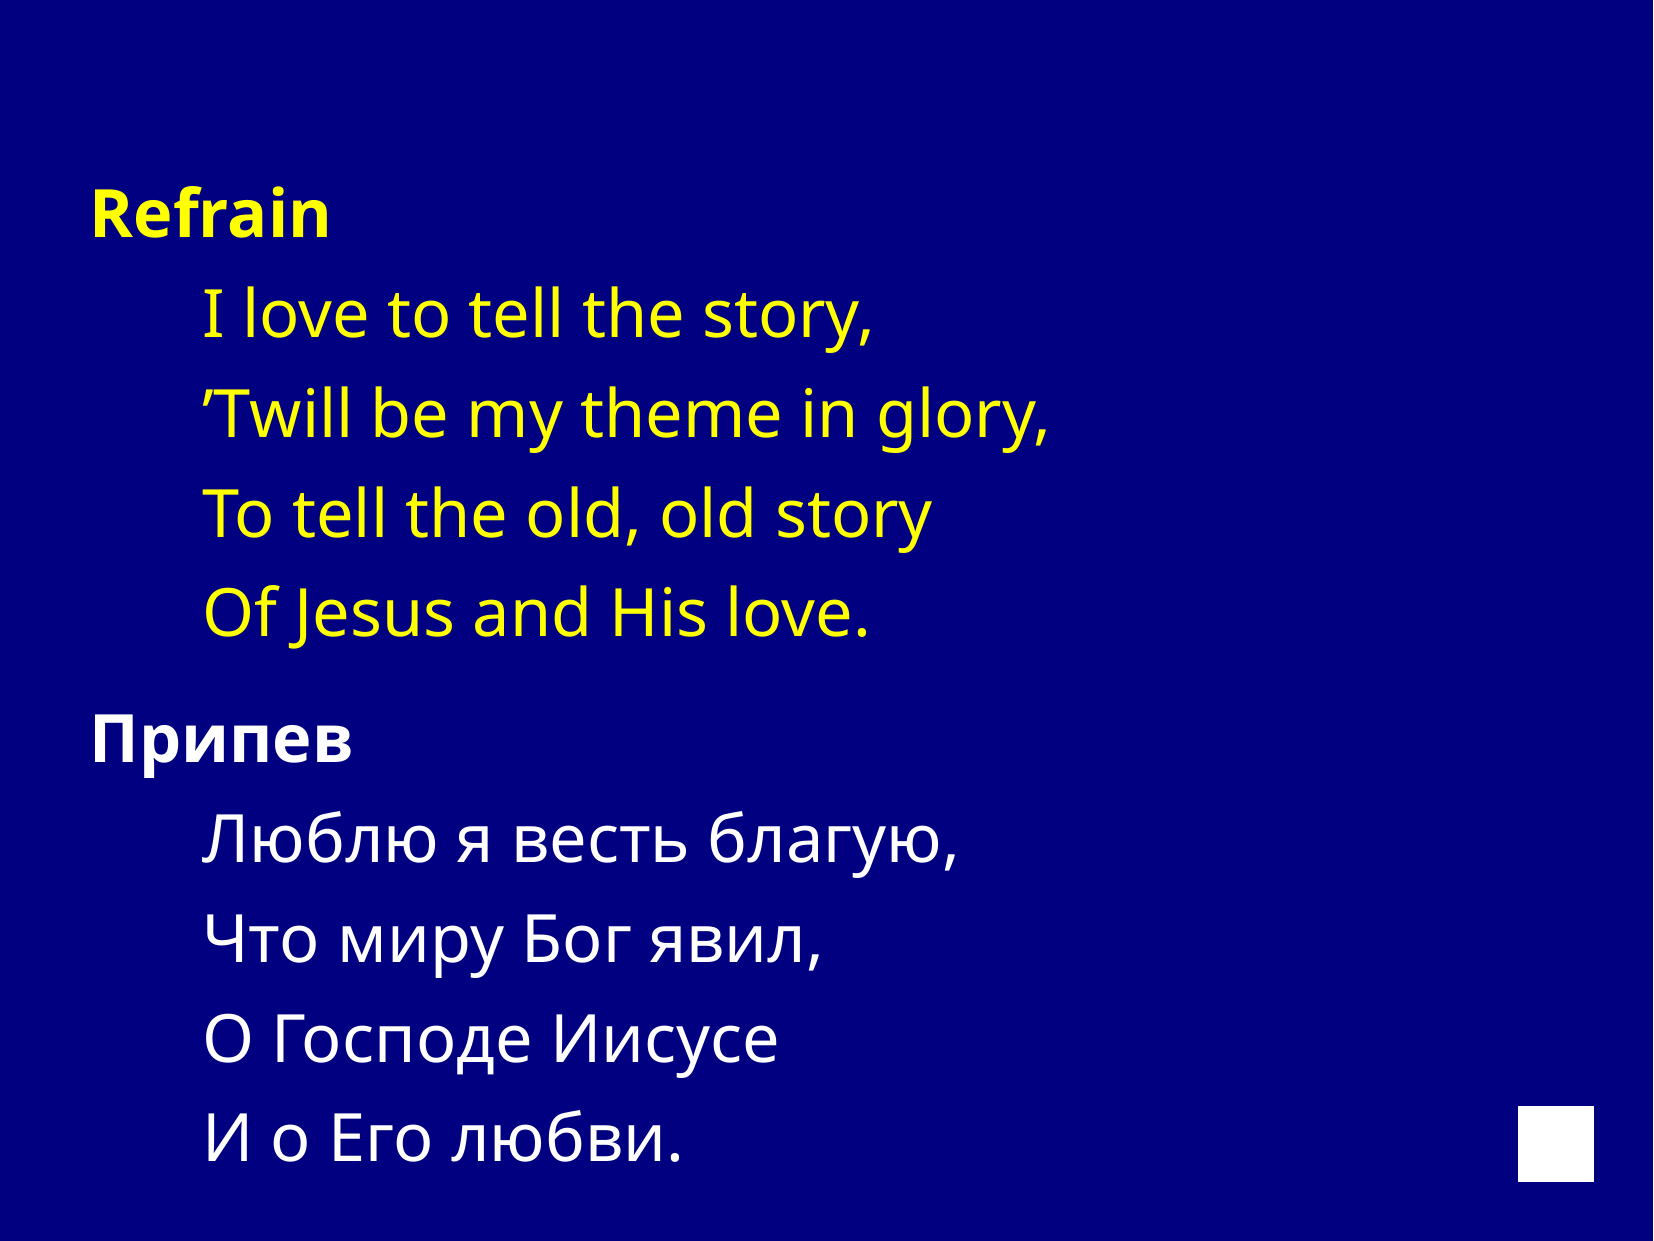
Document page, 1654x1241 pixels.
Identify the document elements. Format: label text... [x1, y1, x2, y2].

text_box [1518, 1106, 1594, 1182]
text_box Refrain I love to tell the story, ’Twill be my theme in glory, To tell the old, old story Of Jesus and His love. [75, 150, 1576, 638]
text_box Припев Люблю я весть благую, Что миру Бог явил, О Господе Иисусе И о Его любви. [75, 675, 1576, 1163]
